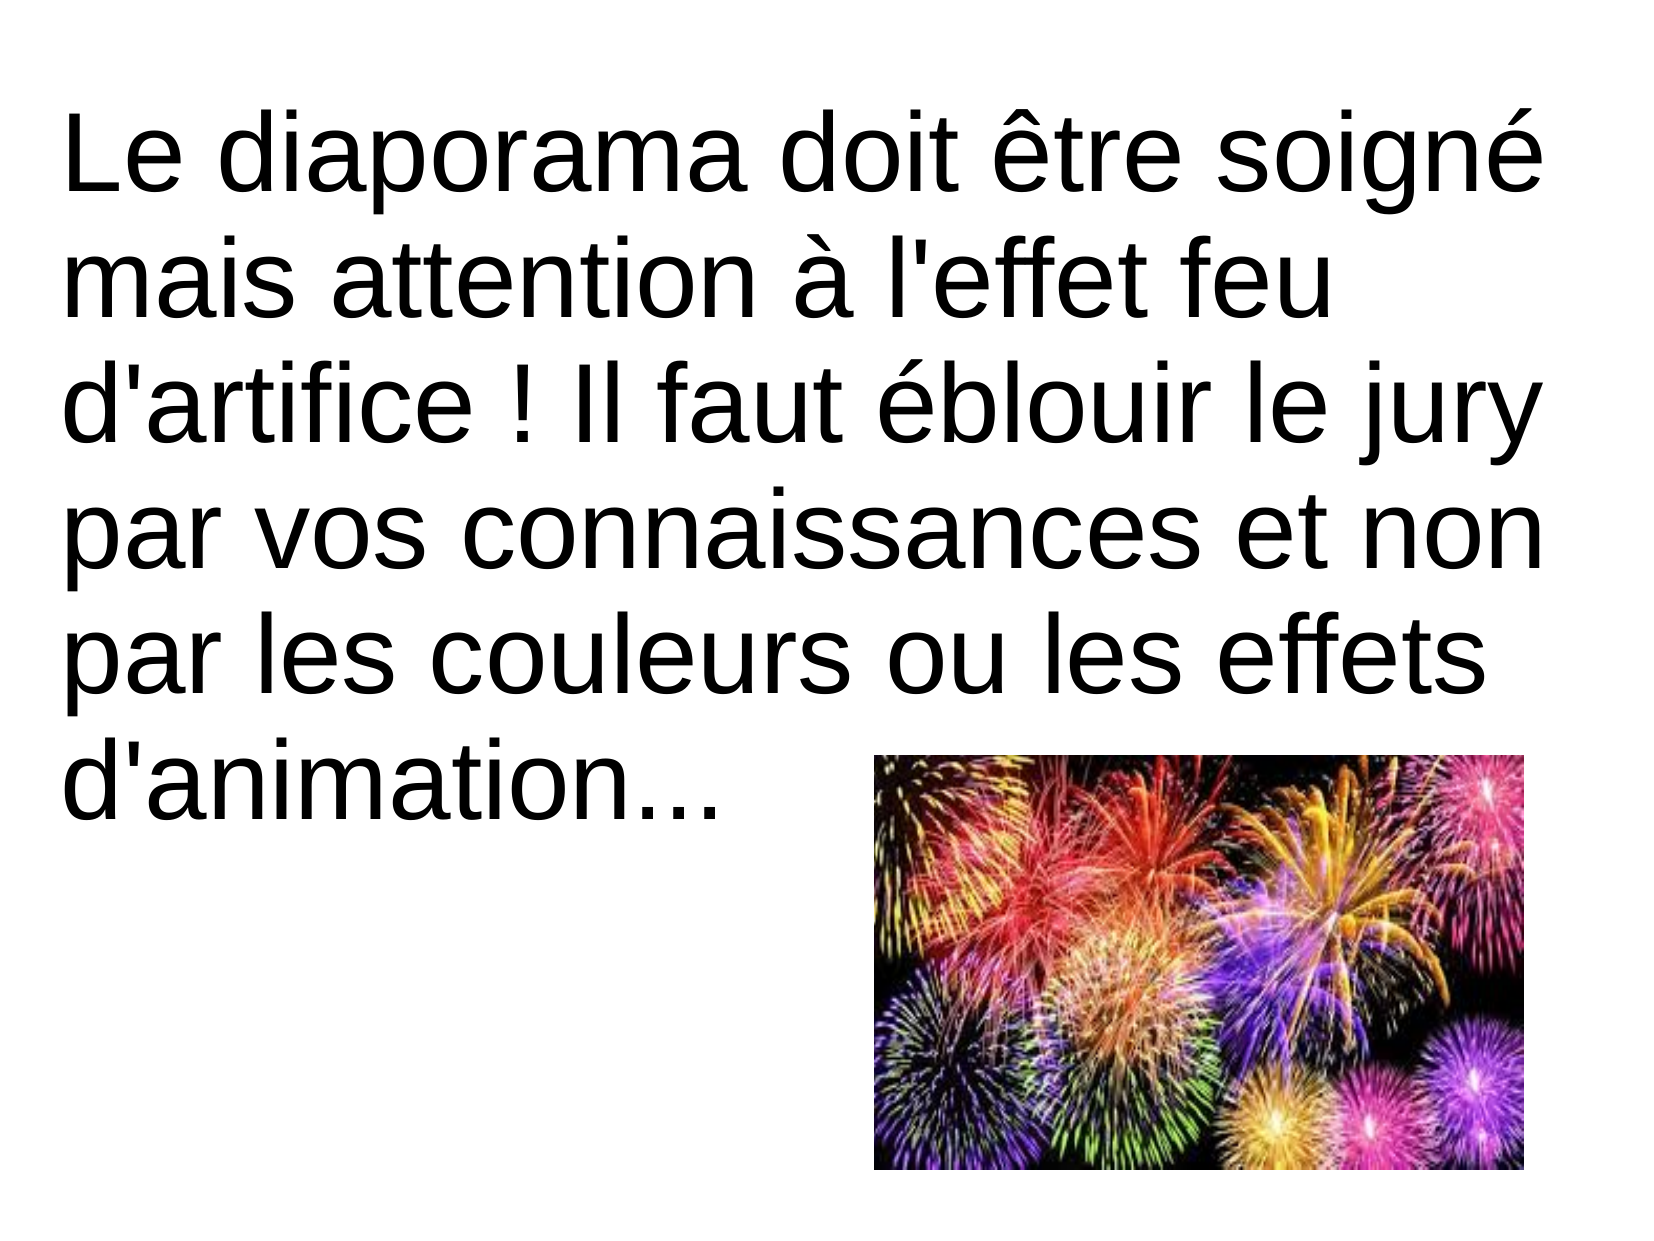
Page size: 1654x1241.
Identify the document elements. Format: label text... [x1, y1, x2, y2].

text_box Le diaporama doit être soigné mais attention à l'effet feu d'artifice ! Il faut éblouir le jury par vos connaissances et non par les couleurs ou les effets d'animation... [46, 82, 1654, 851]
picture [874, 755, 1524, 1170]
